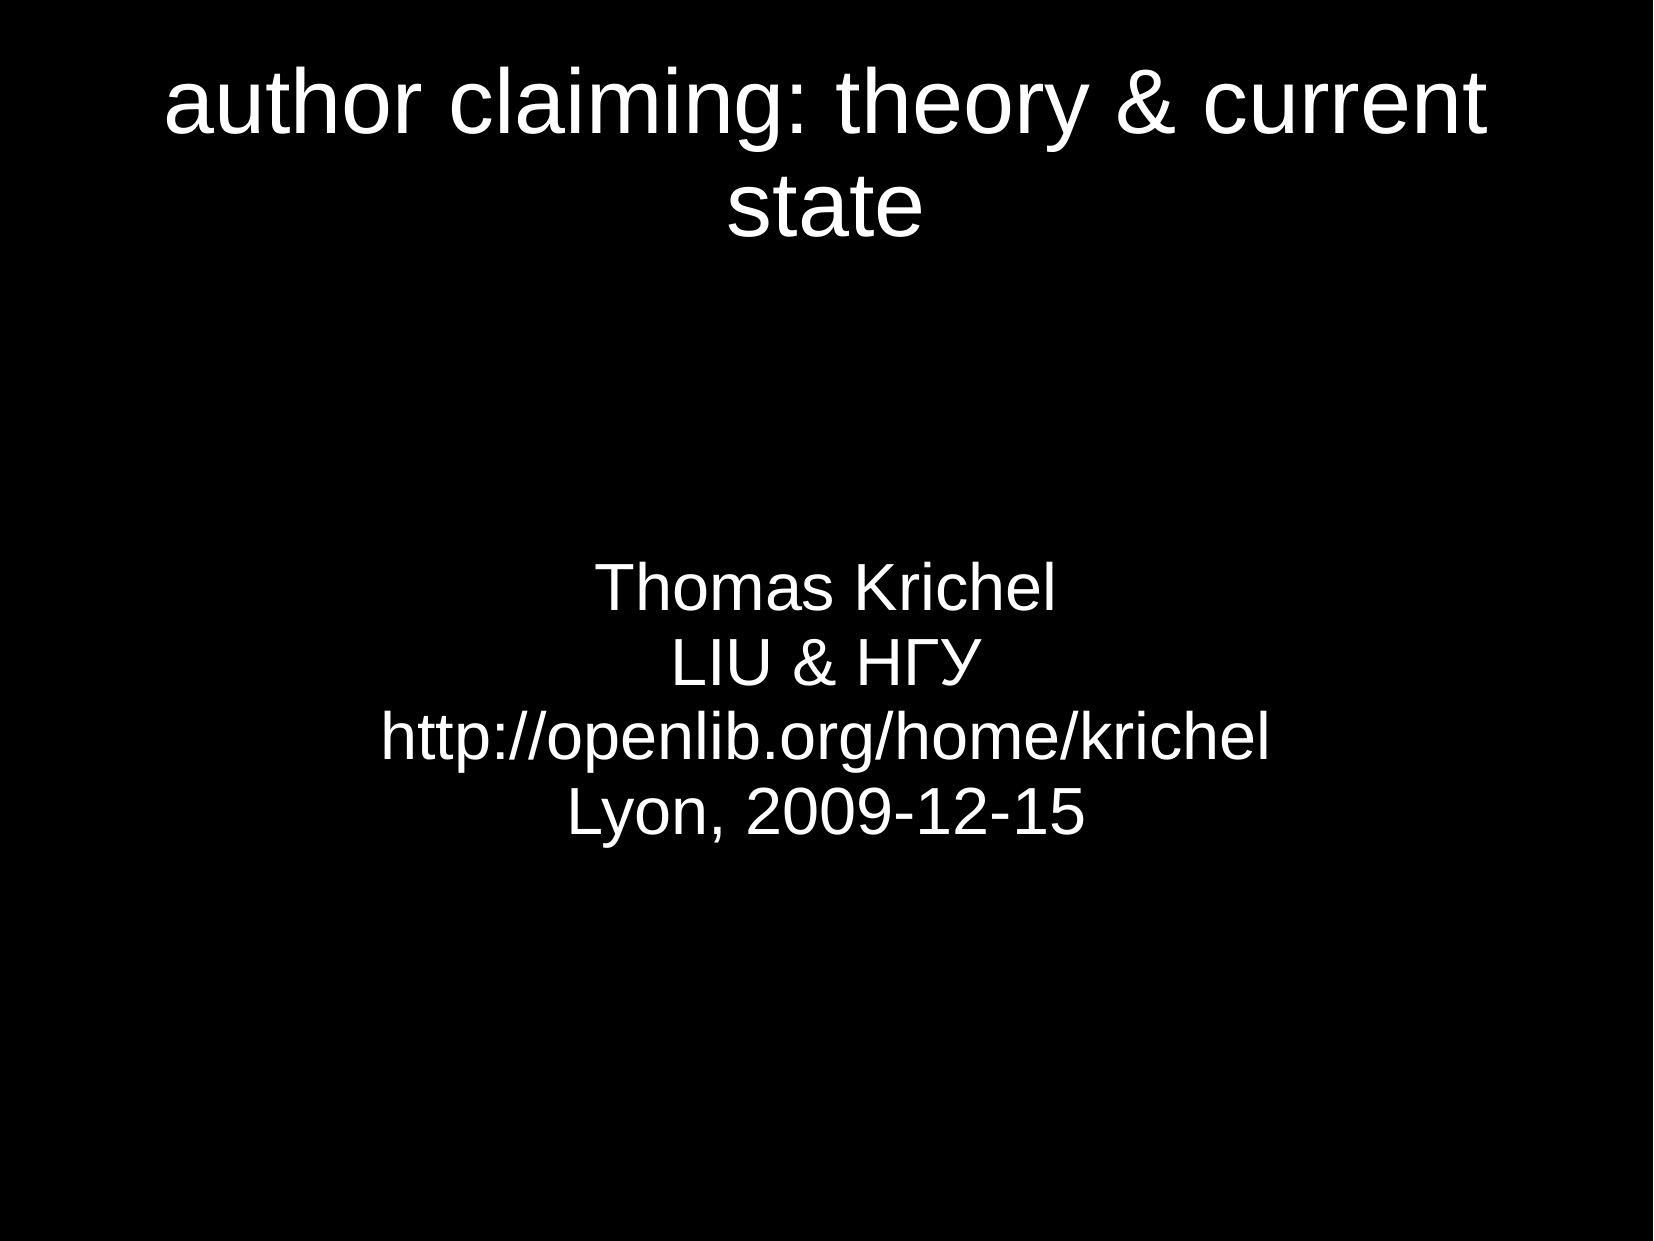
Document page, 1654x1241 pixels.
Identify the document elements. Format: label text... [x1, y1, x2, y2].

subtitle Thomas Krichel LIU & НГУ http://openlib.org/home/krichel Lyon, 2009-12-15 [82, 290, 1571, 1109]
title author claiming: theory & current state [82, 49, 1571, 257]
